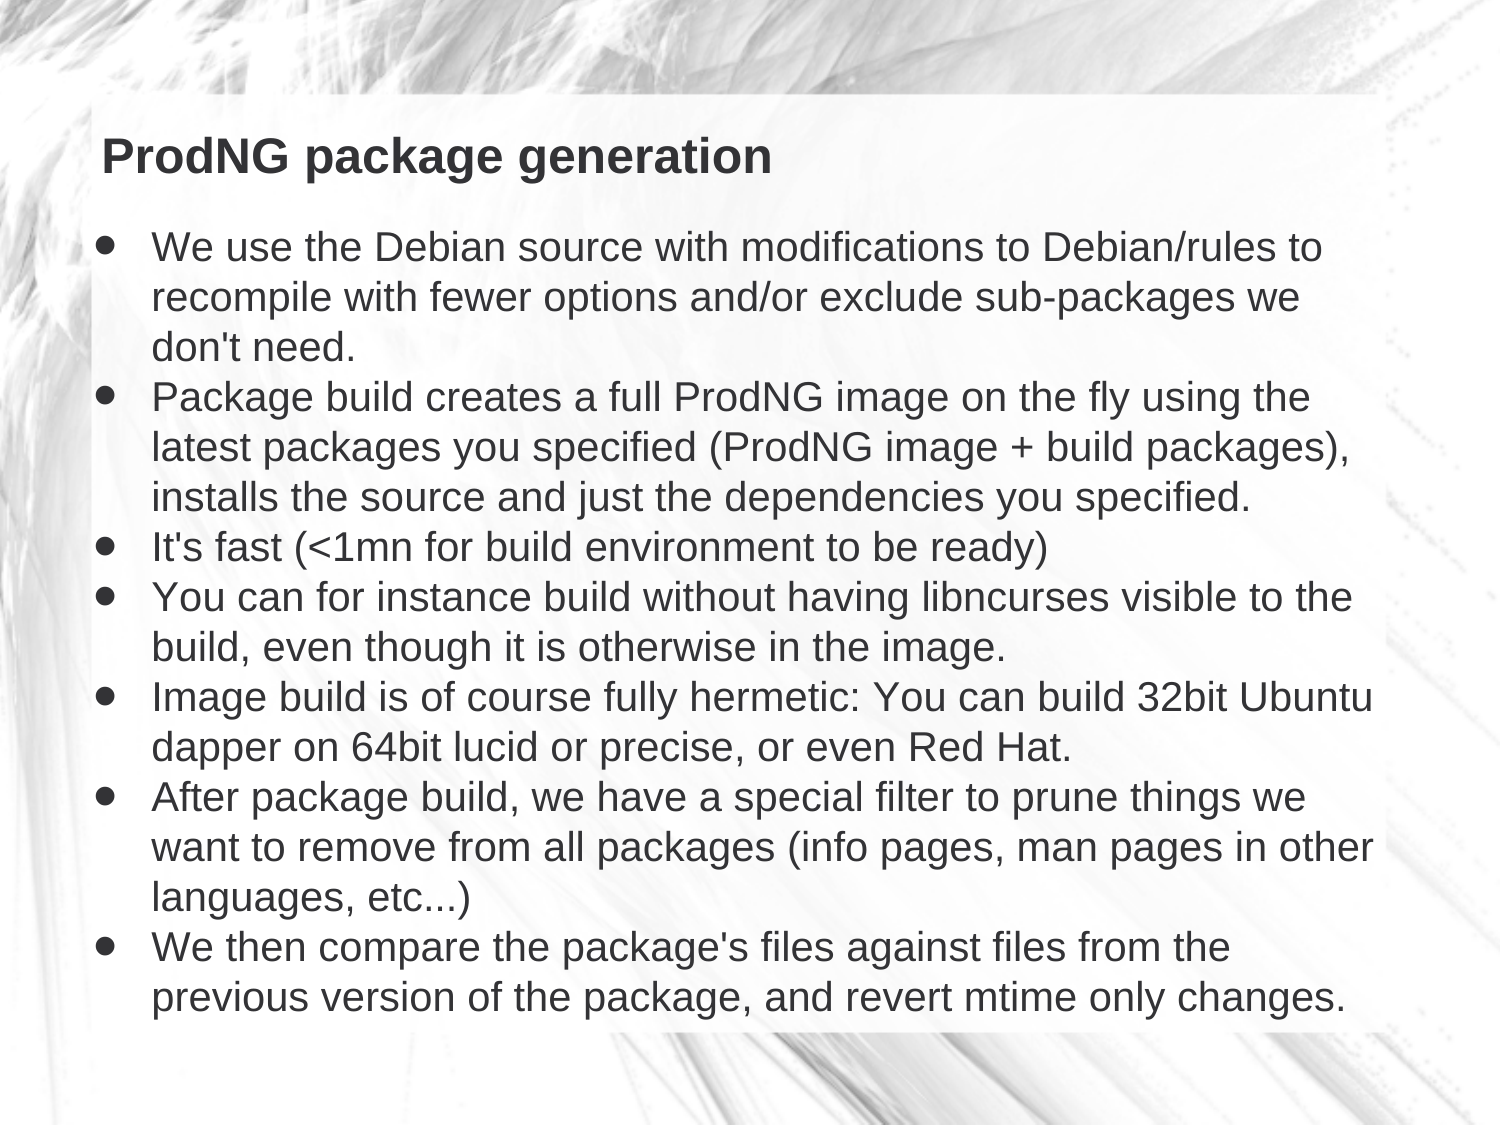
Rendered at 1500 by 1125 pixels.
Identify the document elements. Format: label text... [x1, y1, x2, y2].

title ProdNG package generation [61, 108, 1456, 205]
list We use the Debian source with modifications to Debian/rules to recompile with fewer options and/or exclude sub-packages we don't need. Package build creates a full ProdNG image on the fly using the latest packages you specified (ProdNG image + build packages), installs the source and just the dependencies you specified. It's fast (<1mn for build environment to be ready) You can for instance build without having libncurses visible to the build, even though it is otherwise in the image. Image build is of course fully hermetic: You can build 32bit Ubuntu dapper on 64bit lucid or precise, or even Red Hat. After package build, we have a special filter to prune things we want to remove from all packages (info pages, man pages in other languages, etc...) We then compare the package's files against files from the previous version of the package, and revert mtime only changes. [61, 204, 1412, 1047]
picture [0, 0, 1500, 1125]
